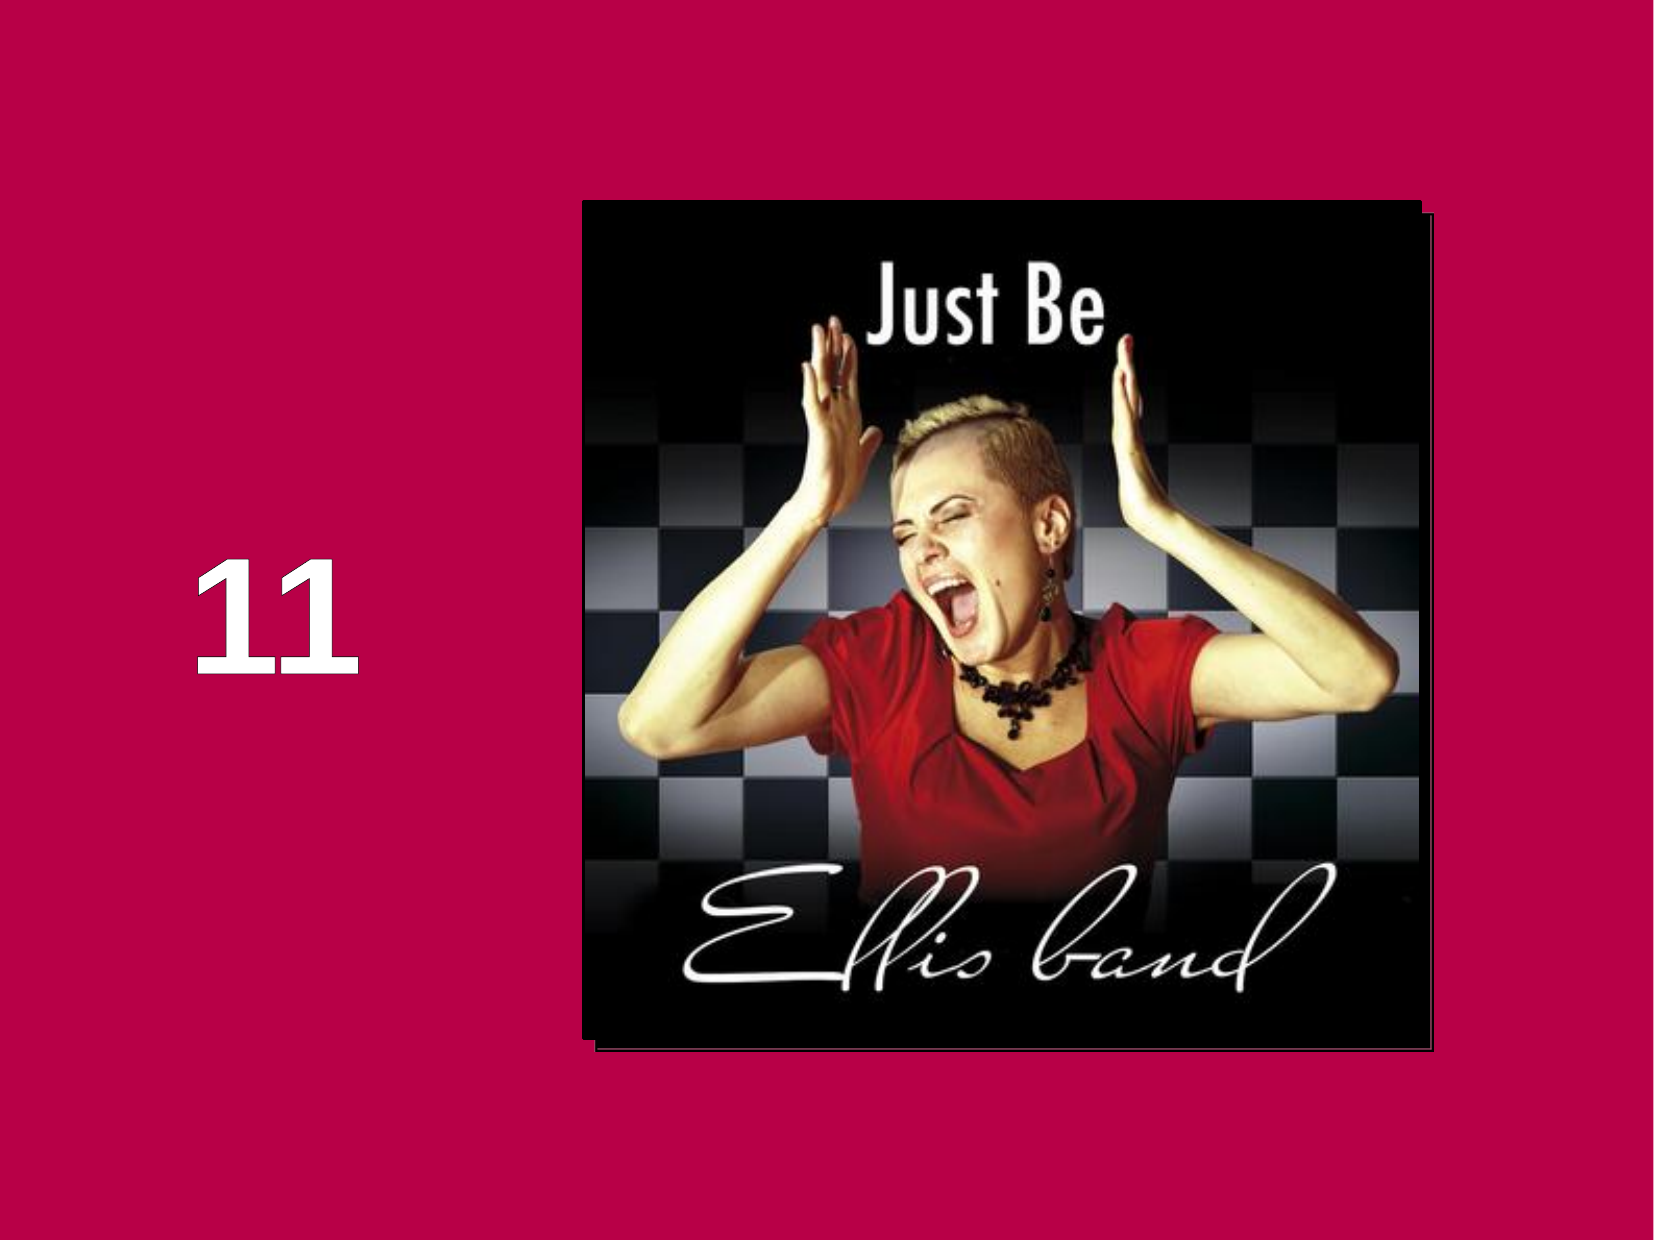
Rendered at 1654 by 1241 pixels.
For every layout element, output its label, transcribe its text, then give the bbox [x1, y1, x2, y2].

picture [585, 203, 1419, 1037]
text_box 11 [172, 515, 428, 725]
